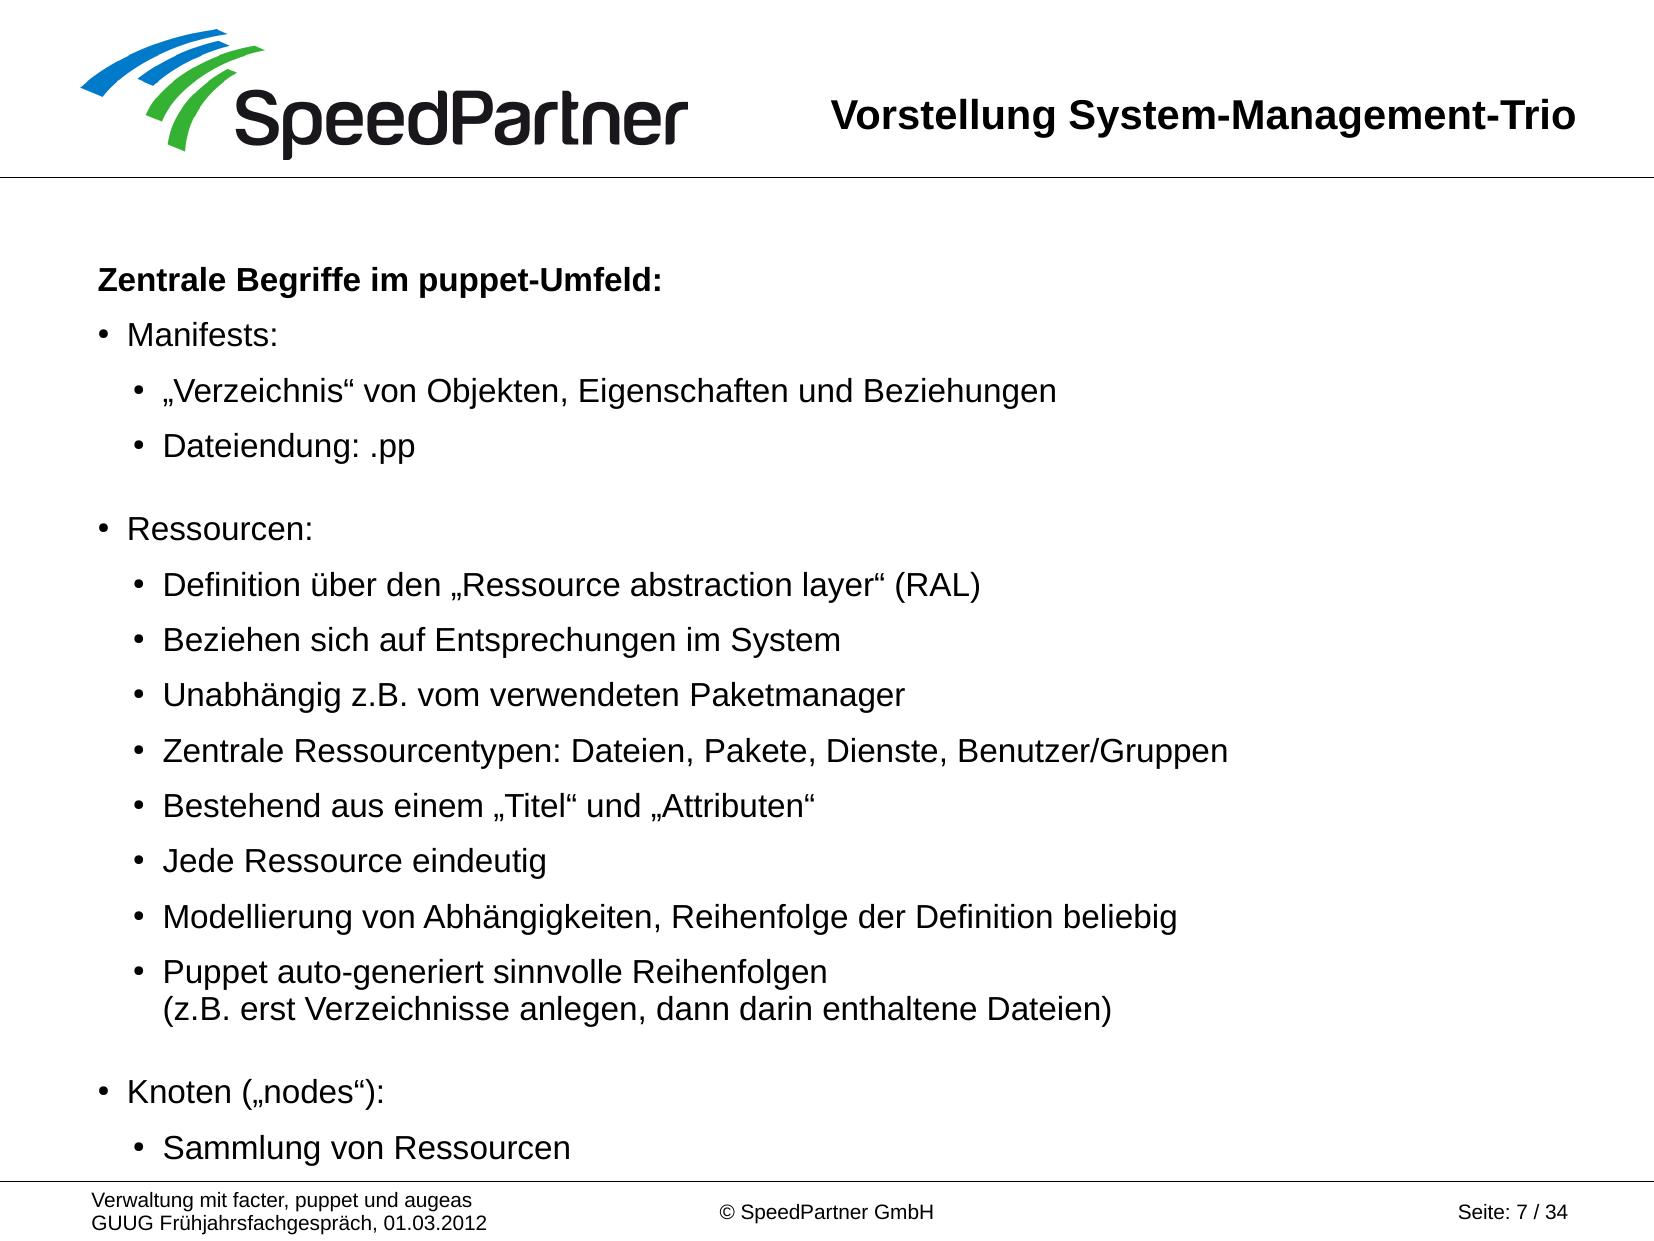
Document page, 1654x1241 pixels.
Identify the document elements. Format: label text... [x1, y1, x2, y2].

picture [80, 29, 688, 160]
text_box Zentrale Begriffe im puppet-Umfeld: Manifests: „Verzeichnis“ von Objekten, Eigenschaften und Beziehungen Dateiendung: .pp Ressourcen: Definition über den „Ressource abstraction layer“ (RAL) Beziehen sich auf Entsprechungen im System Unabhängig z.B. vom verwendeten Paketmanager Zentrale Ressourcentypen: Dateien, Pakete, Dienste, Benutzer/Gruppen Bestehend aus einem „Titel“ und „Attributen“ Jede Ressource eindeutig Modellierung von Abhängigkeiten, Reihenfolge der Definition beliebig Puppet auto-generiert sinnvolle Reihenfolgen (z.B. erst Verzeichnisse anlegen, dann darin enthaltene Dateien) Knoten („nodes“): Sammlung von Ressourcen [82, 253, 1565, 1177]
title Vorstellung System-Management-Trio [590, 70, 1577, 160]
